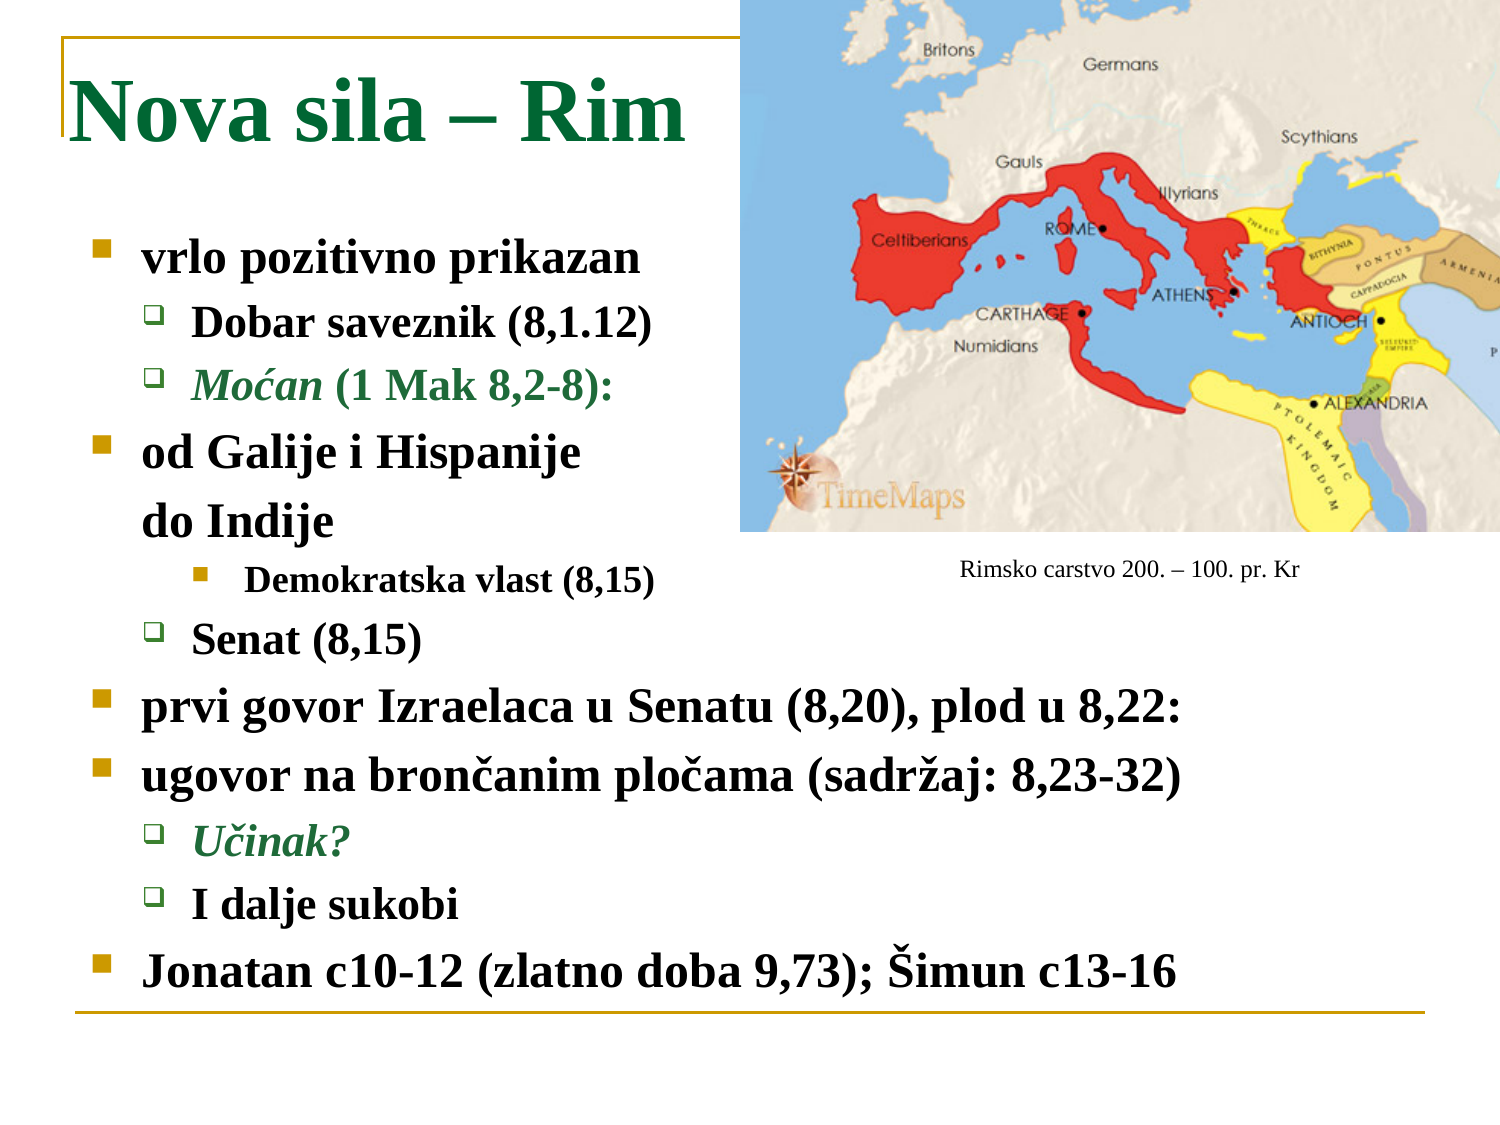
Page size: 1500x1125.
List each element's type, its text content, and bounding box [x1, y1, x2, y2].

text_box Rimsko carstvo 200. – 100. pr. Kr [944, 545, 1430, 591]
title Nova sila – Rim [53, 42, 740, 230]
list vrlo pozitivno prikazan Dobar saveznik (8,1.12) Moćan (1 Mak 8,2-8): od Galije i Hispanije do Indije Demokratska vlast (8,15) Senat (8,15) prvi govor Izraelaca u Senatu (8,20), plod u 8,22: ugovor na brončanim pločama (sadržaj: 8,23-32) Učinak? I dalje sukobi Jonatan c10-12 (zlatno doba 9,73); Šimun c13-16 [75, 206, 1447, 1012]
picture [740, 0, 1500, 532]
